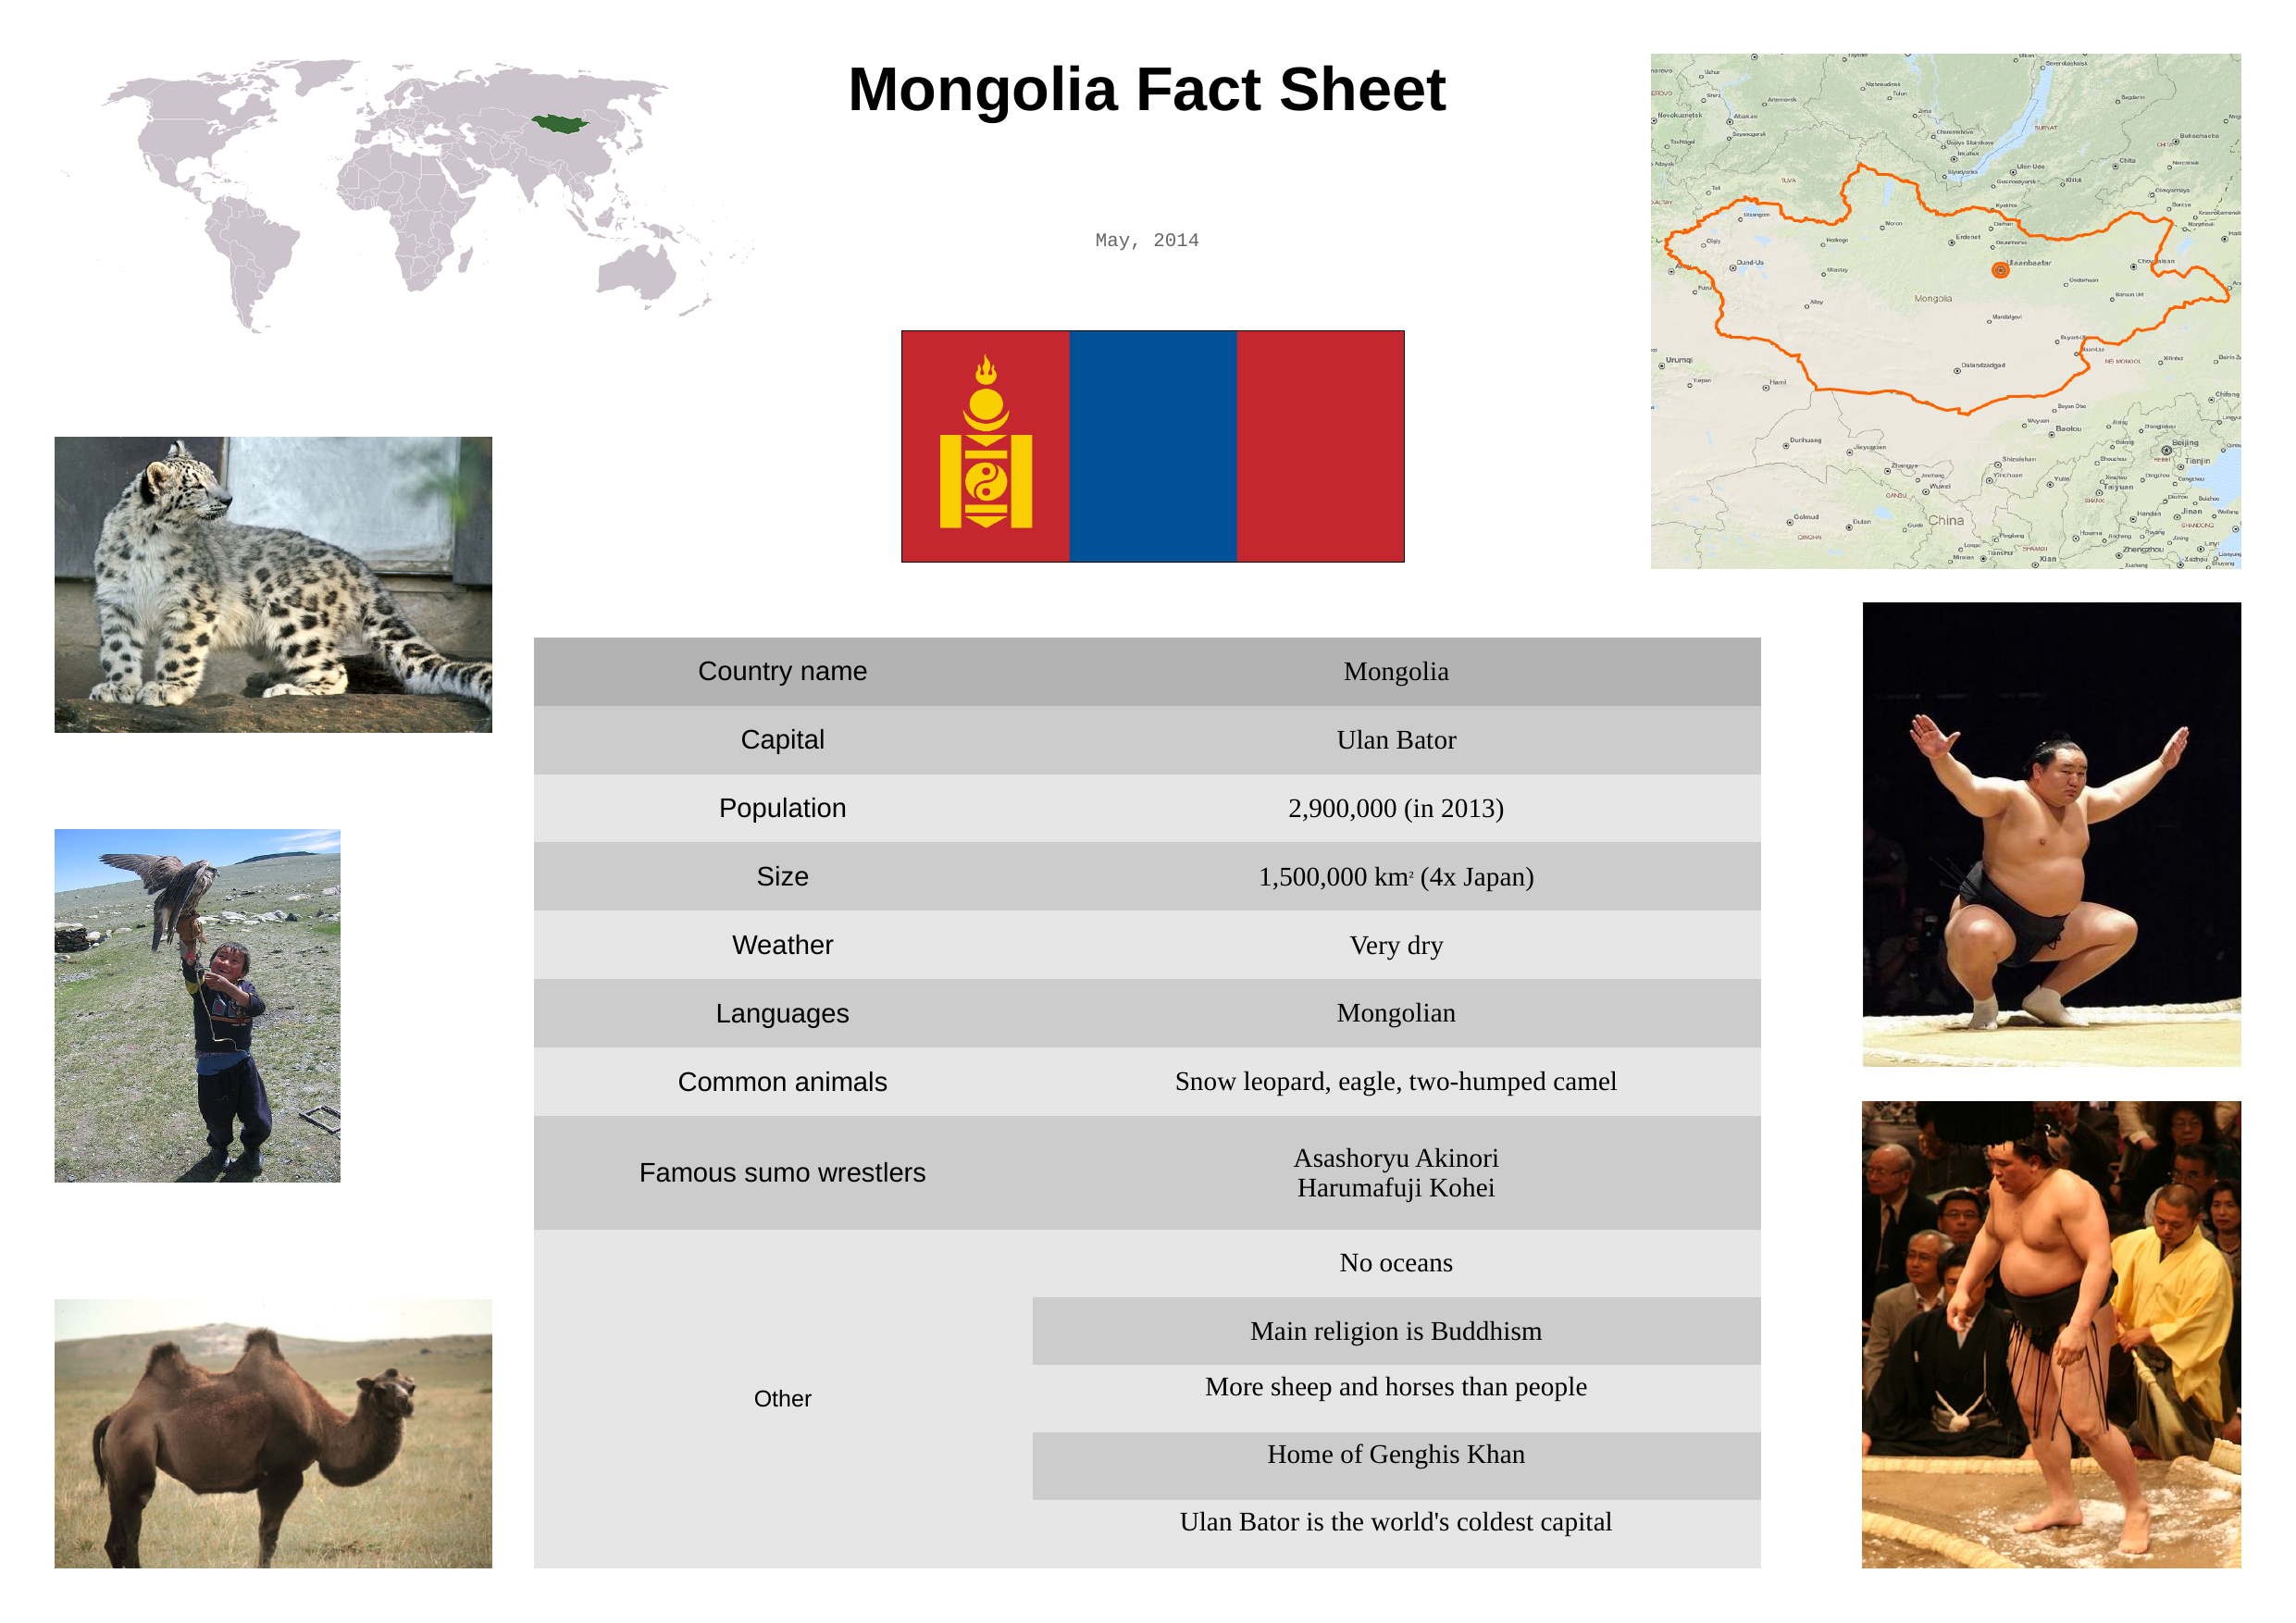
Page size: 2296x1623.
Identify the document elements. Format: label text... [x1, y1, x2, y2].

table_cell Snow leopard, eagle, two-humped camel [1033, 1047, 1761, 1116]
table_cell Population [534, 774, 1033, 842]
picture [902, 330, 1404, 563]
table_cell Famous sumo wrestlers [534, 1116, 1033, 1230]
table_cell Asashoryu Akinori Harumafuji Kohei [1033, 1116, 1761, 1230]
table_cell More sheep and horses than people [1033, 1365, 1761, 1432]
picture [55, 54, 758, 341]
picture [1862, 601, 2241, 1067]
picture [55, 829, 341, 1183]
table_cell Size [534, 842, 1033, 911]
table_cell Ulan Bator [1033, 706, 1761, 774]
picture [55, 1299, 492, 1568]
table_cell 1,500,000 km² (4x Japan) [1033, 842, 1761, 911]
picture [1651, 54, 2241, 569]
table_cell Capital [534, 706, 1033, 774]
table_cell Languages [534, 979, 1033, 1047]
table_cell Other [534, 1230, 1033, 1568]
table_cell Common animals [534, 1047, 1033, 1116]
table_cell Main religion is Buddhism [1033, 1297, 1761, 1365]
table_header Country name [534, 638, 1033, 706]
table_cell No oceans [1033, 1230, 1761, 1297]
table_cell Weather [534, 911, 1033, 979]
picture [1862, 1101, 2241, 1568]
table_cell Home of Genghis Khan [1033, 1432, 1761, 1500]
table_cell 2,900,000 (in 2013) [1033, 774, 1761, 842]
table_cell Mongolian [1033, 979, 1761, 1047]
table_cell Very dry [1033, 911, 1761, 979]
table_header Mongolia [1033, 638, 1761, 706]
title Mongolia Fact Sheet [847, 55, 1448, 124]
text_box May, 2014 [1080, 213, 1215, 248]
picture [55, 437, 492, 733]
table_cell Ulan Bator is the world's coldest capital [1033, 1500, 1761, 1568]
